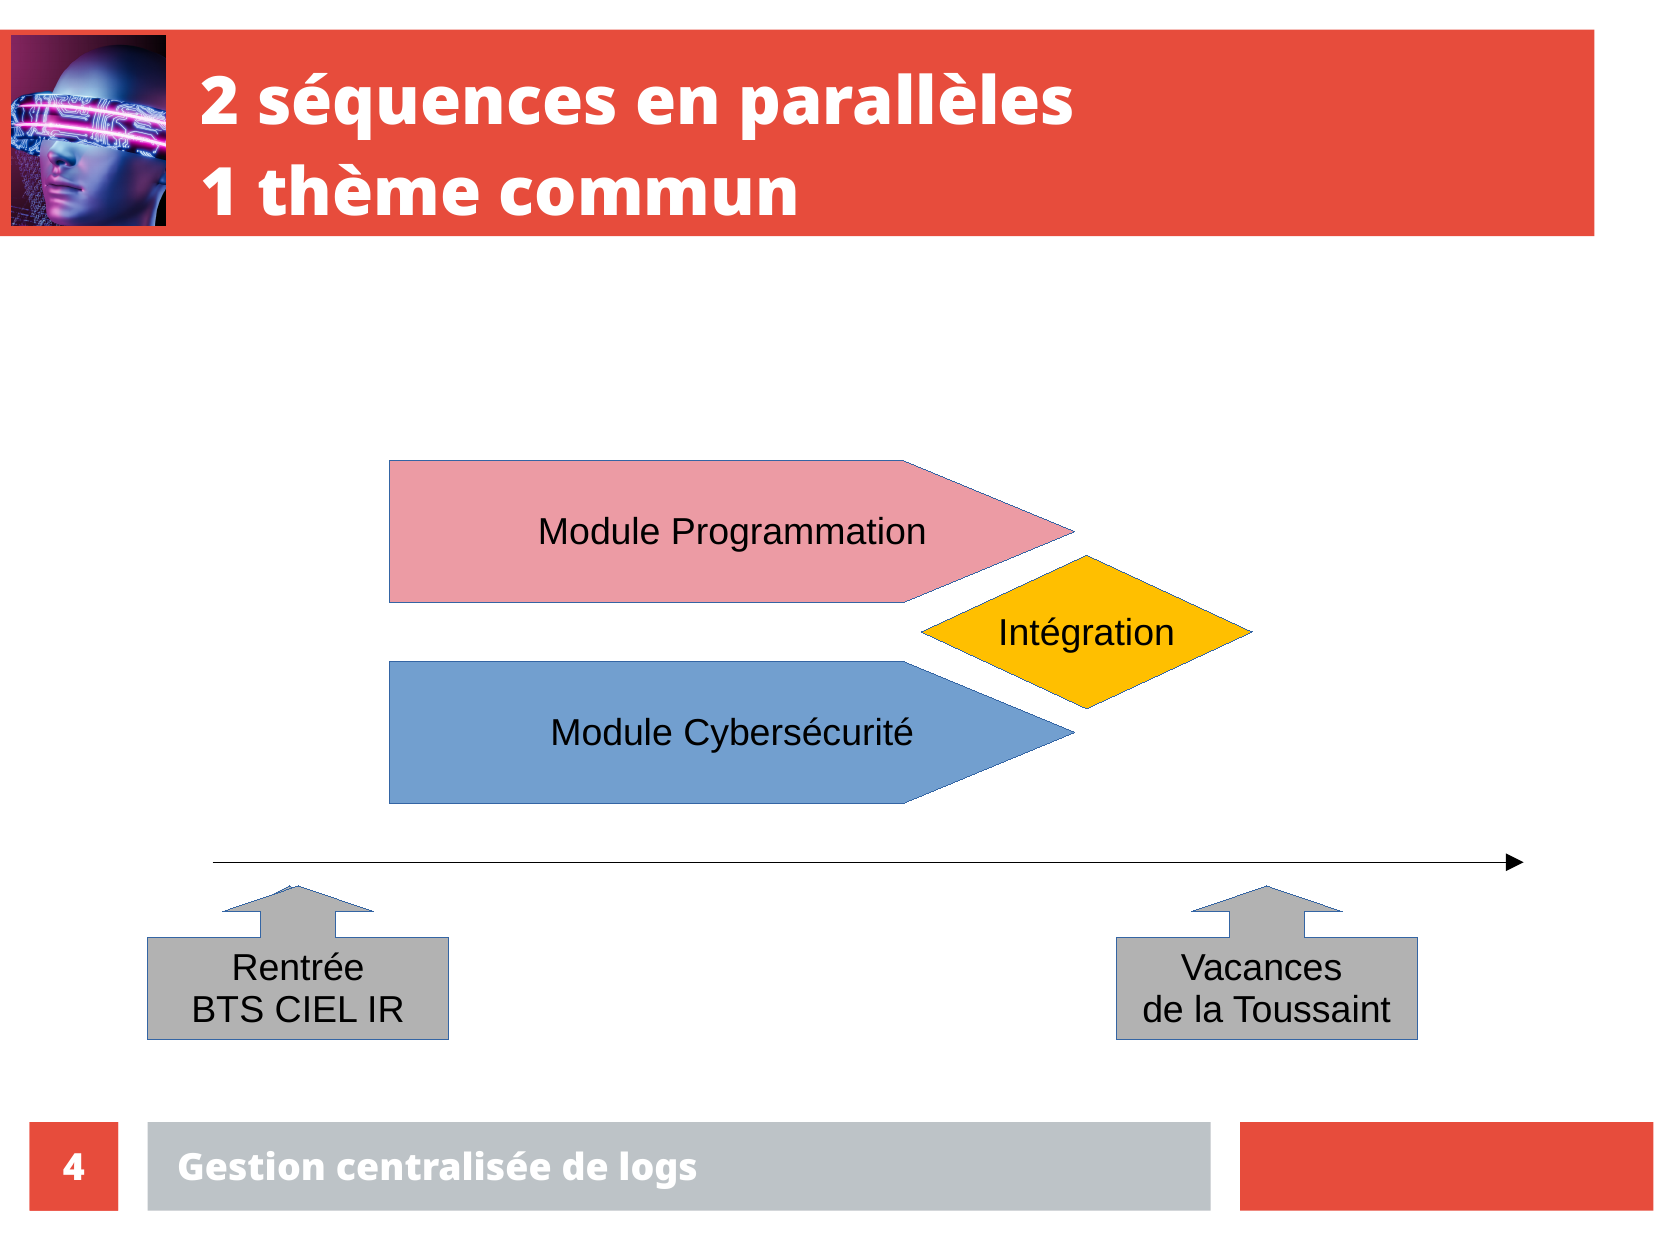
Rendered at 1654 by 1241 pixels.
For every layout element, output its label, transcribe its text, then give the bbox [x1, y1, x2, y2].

text_box Vacances de la Toussaint [1116, 885, 1418, 1040]
text_box Intégration [921, 555, 1253, 709]
text_box Module Cybersécurité [389, 661, 1075, 804]
picture [11, 35, 166, 226]
text_box Module Programmation [389, 460, 1075, 603]
text_box Rentrée BTS CIEL IR [147, 885, 449, 1040]
title 2 séquences en parallèles 1 thème commun [200, 53, 1571, 201]
